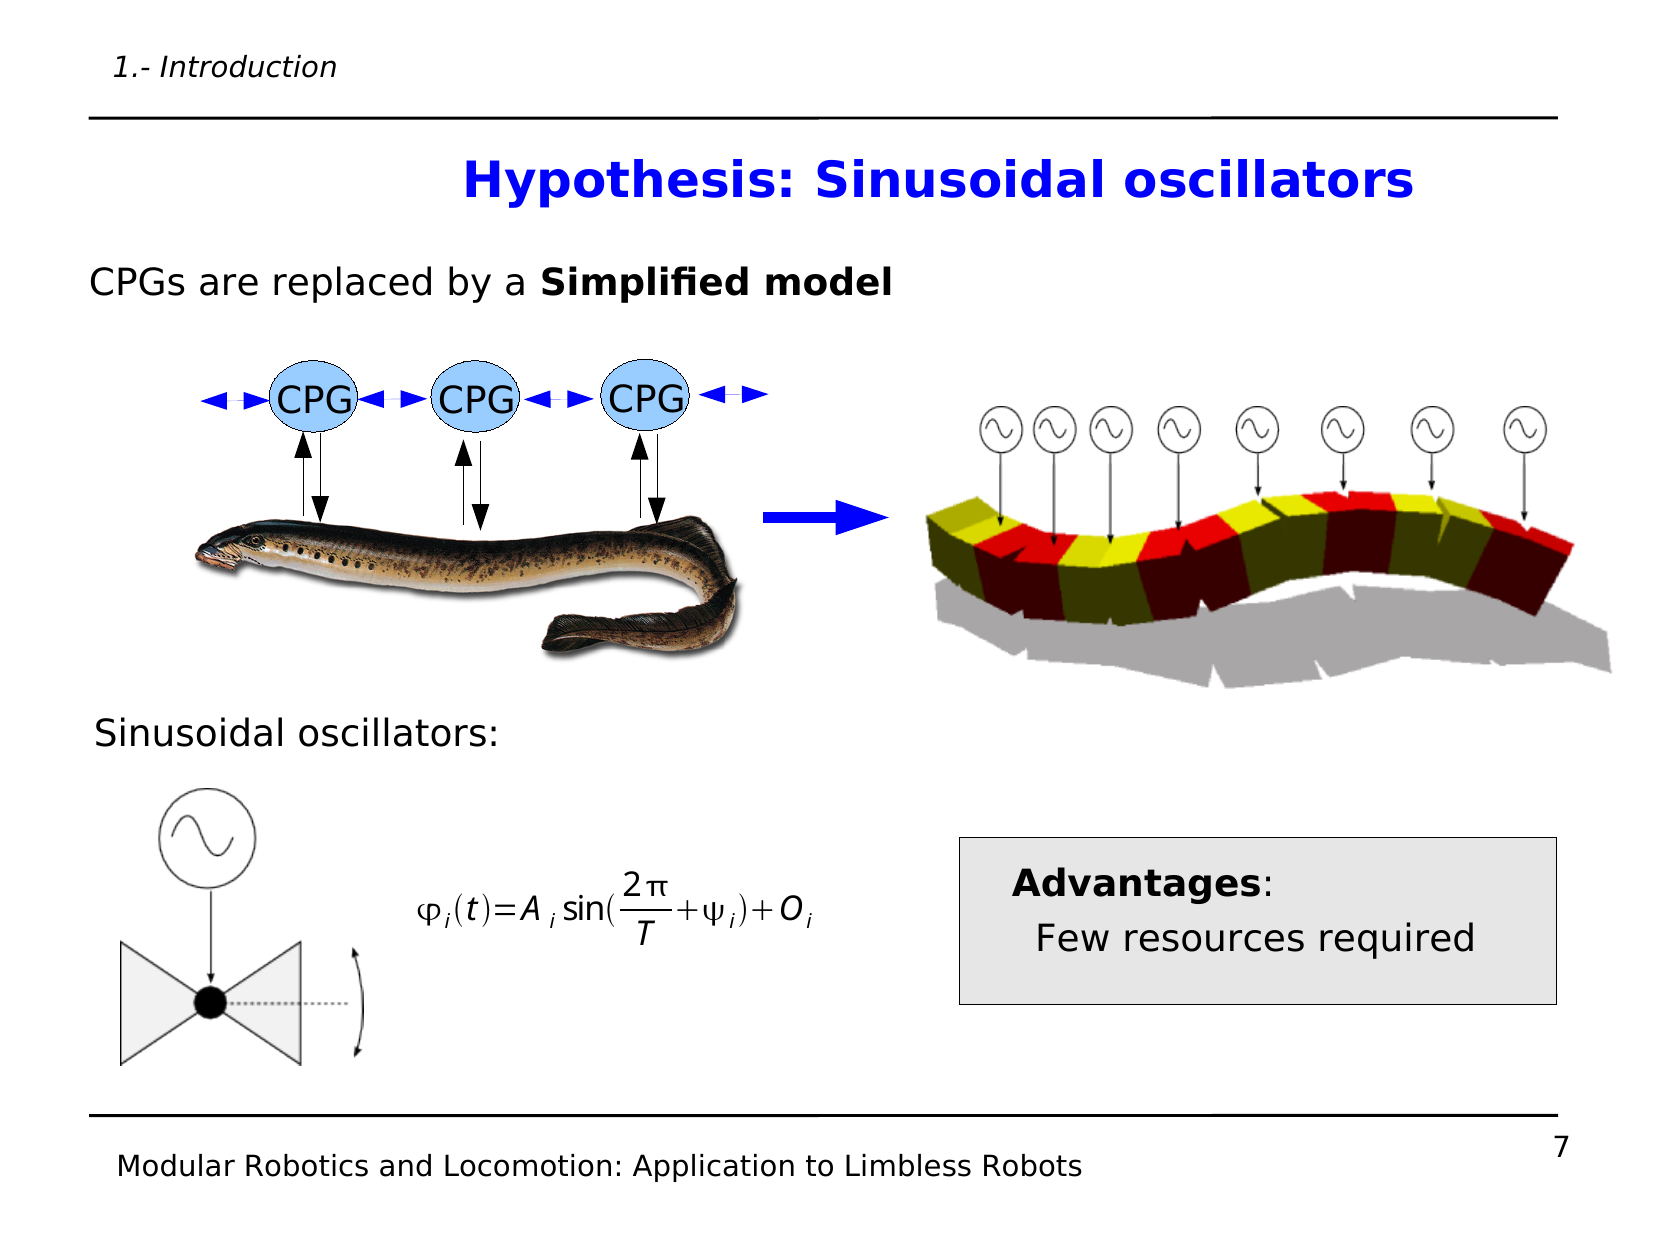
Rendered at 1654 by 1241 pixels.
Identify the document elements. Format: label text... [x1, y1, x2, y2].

picture [120, 788, 364, 1066]
picture [153, 464, 782, 712]
text_box Sinusoidal oscillators: [66, 704, 521, 763]
text_box CPG [423, 371, 530, 430]
text_box [282, 360, 345, 371]
text_box [959, 837, 1557, 1005]
text_box Advantages: Few resources required [985, 854, 1544, 969]
text_box CPG [261, 371, 368, 430]
text_box 1.- Introduction [97, 42, 353, 93]
text_box CPG [593, 370, 700, 429]
text_box CPGs are replaced by a Simplified model [62, 253, 958, 313]
picture [900, 406, 1634, 709]
chart [408, 864, 821, 955]
text_box [444, 360, 507, 371]
text_box [613, 359, 677, 370]
text_box Modular Robotics and Locomotion: Application to Limbless Robots [101, 1141, 1100, 1191]
text_box Hypothesis: Sinusoidal oscillators [447, 143, 1413, 217]
